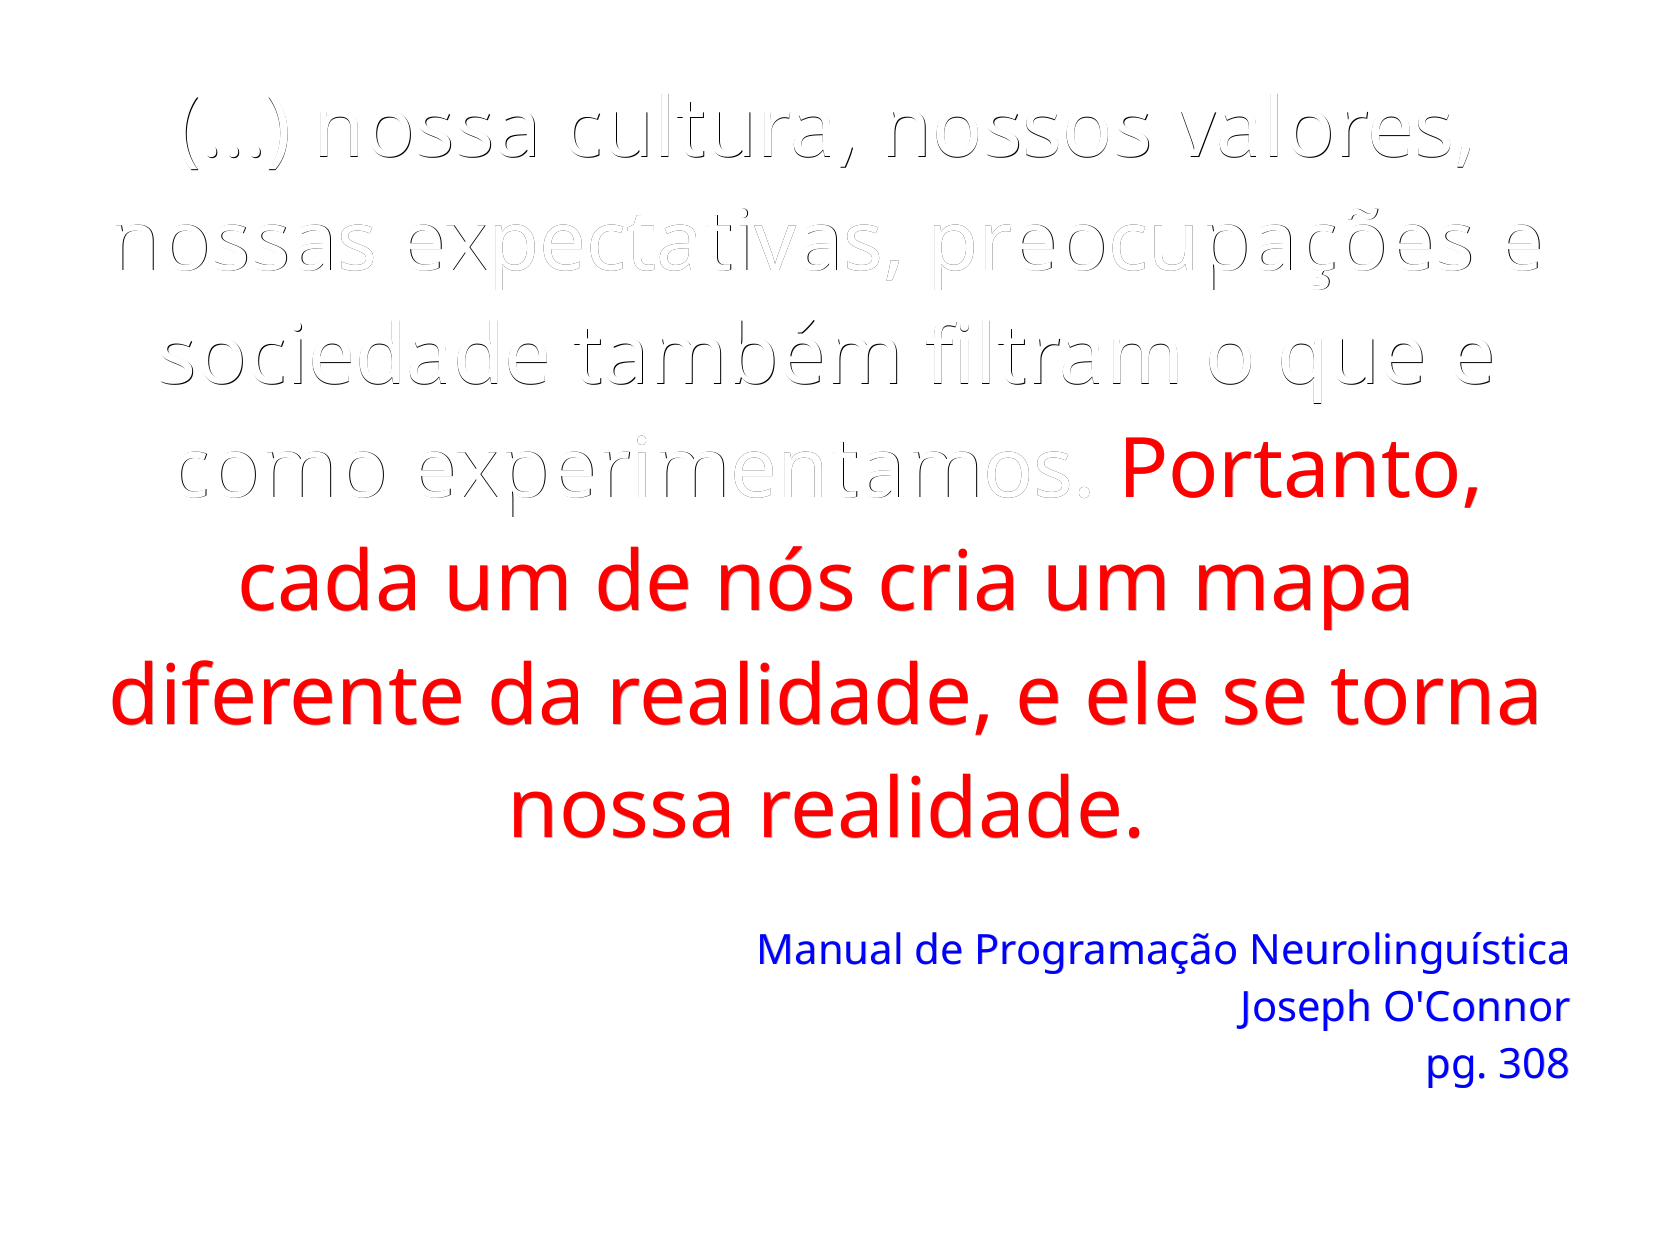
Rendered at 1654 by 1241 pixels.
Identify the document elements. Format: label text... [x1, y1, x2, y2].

subtitle (…) nossa cultura, nossos valores, nossas expectativas, preocupações e sociedade também filtram o que e como experimentamos. Portanto, cada um de nós cria um mapa diferente da realidade, e ele se torna nossa realidade. Manual de Programação Neurolinguística Joseph O'Connor pg. 308 [82, 49, 1571, 1109]
